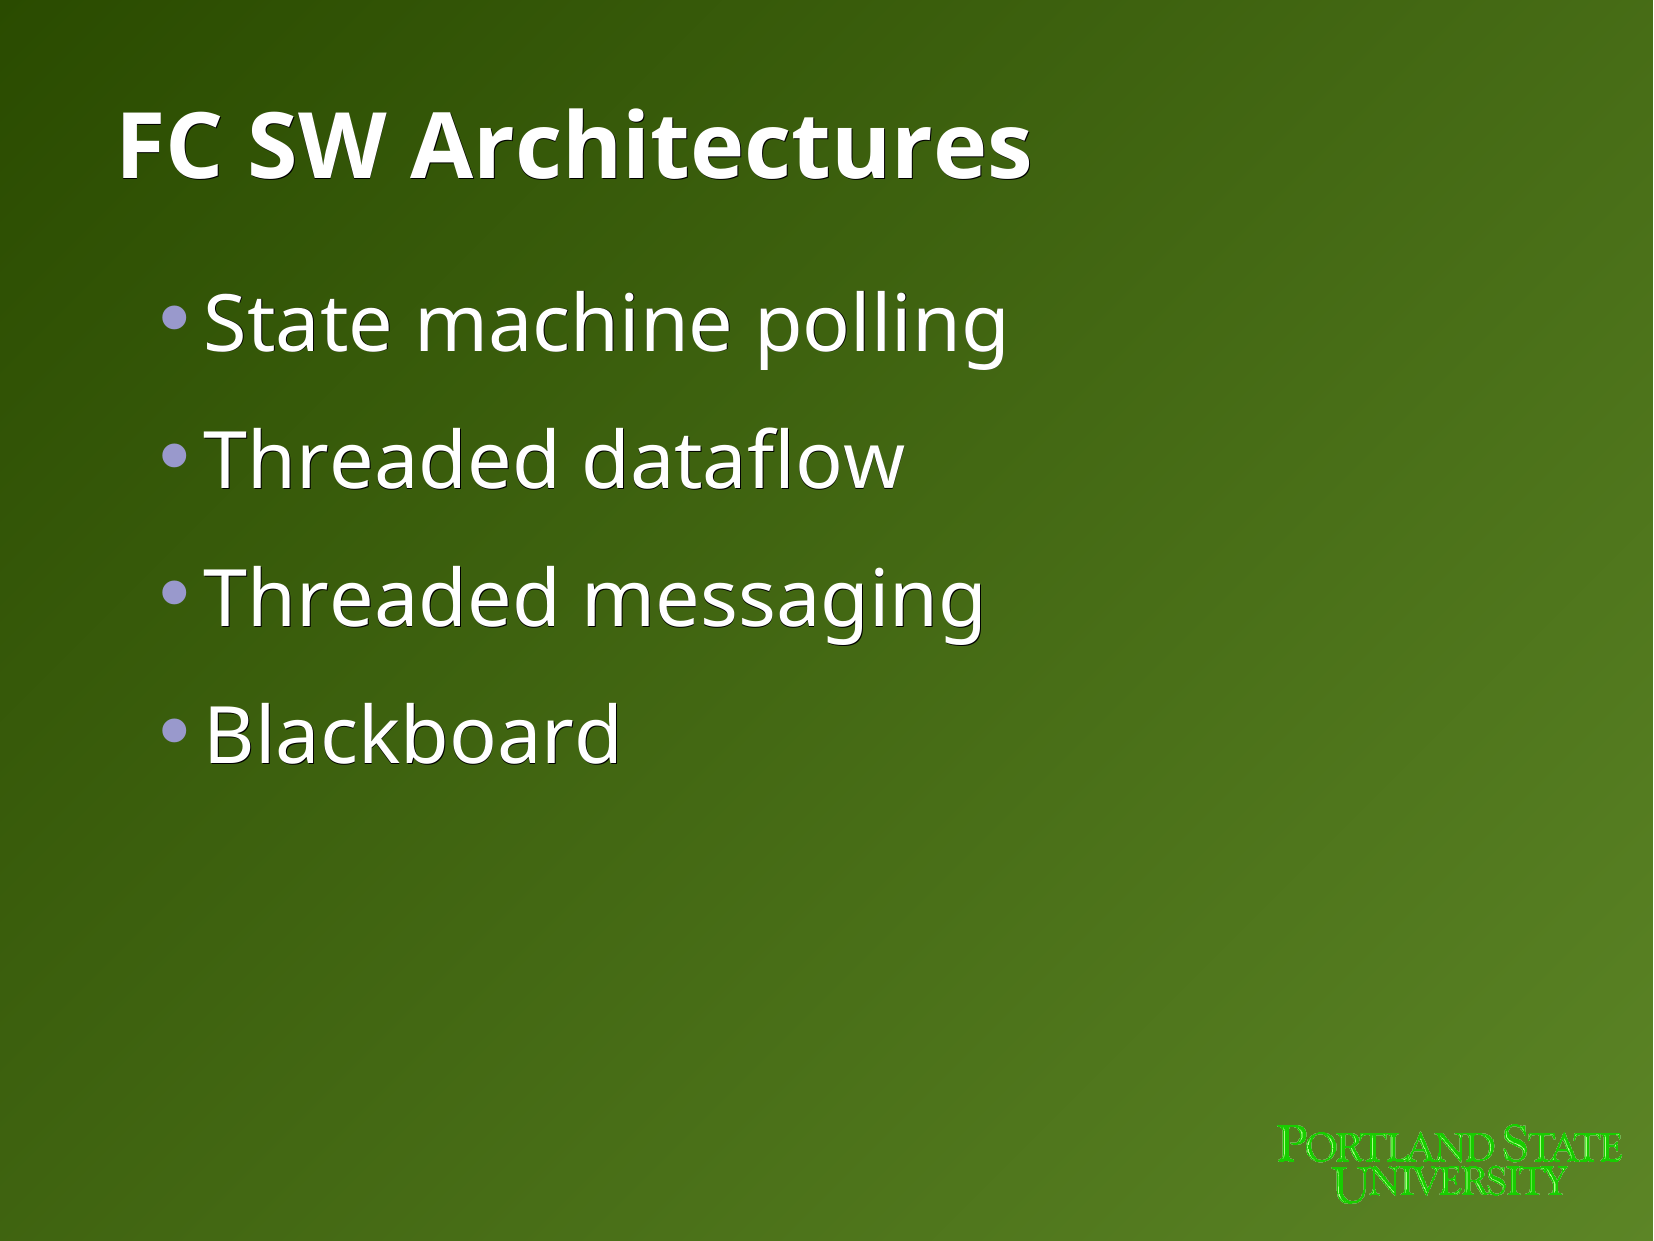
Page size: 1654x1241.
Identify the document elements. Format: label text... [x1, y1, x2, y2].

picture [1277, 1124, 1622, 1204]
title FC SW Architectures [115, 86, 1527, 200]
list State machine polling Threaded dataflow Threaded messaging Blackboard [115, 266, 1527, 1049]
